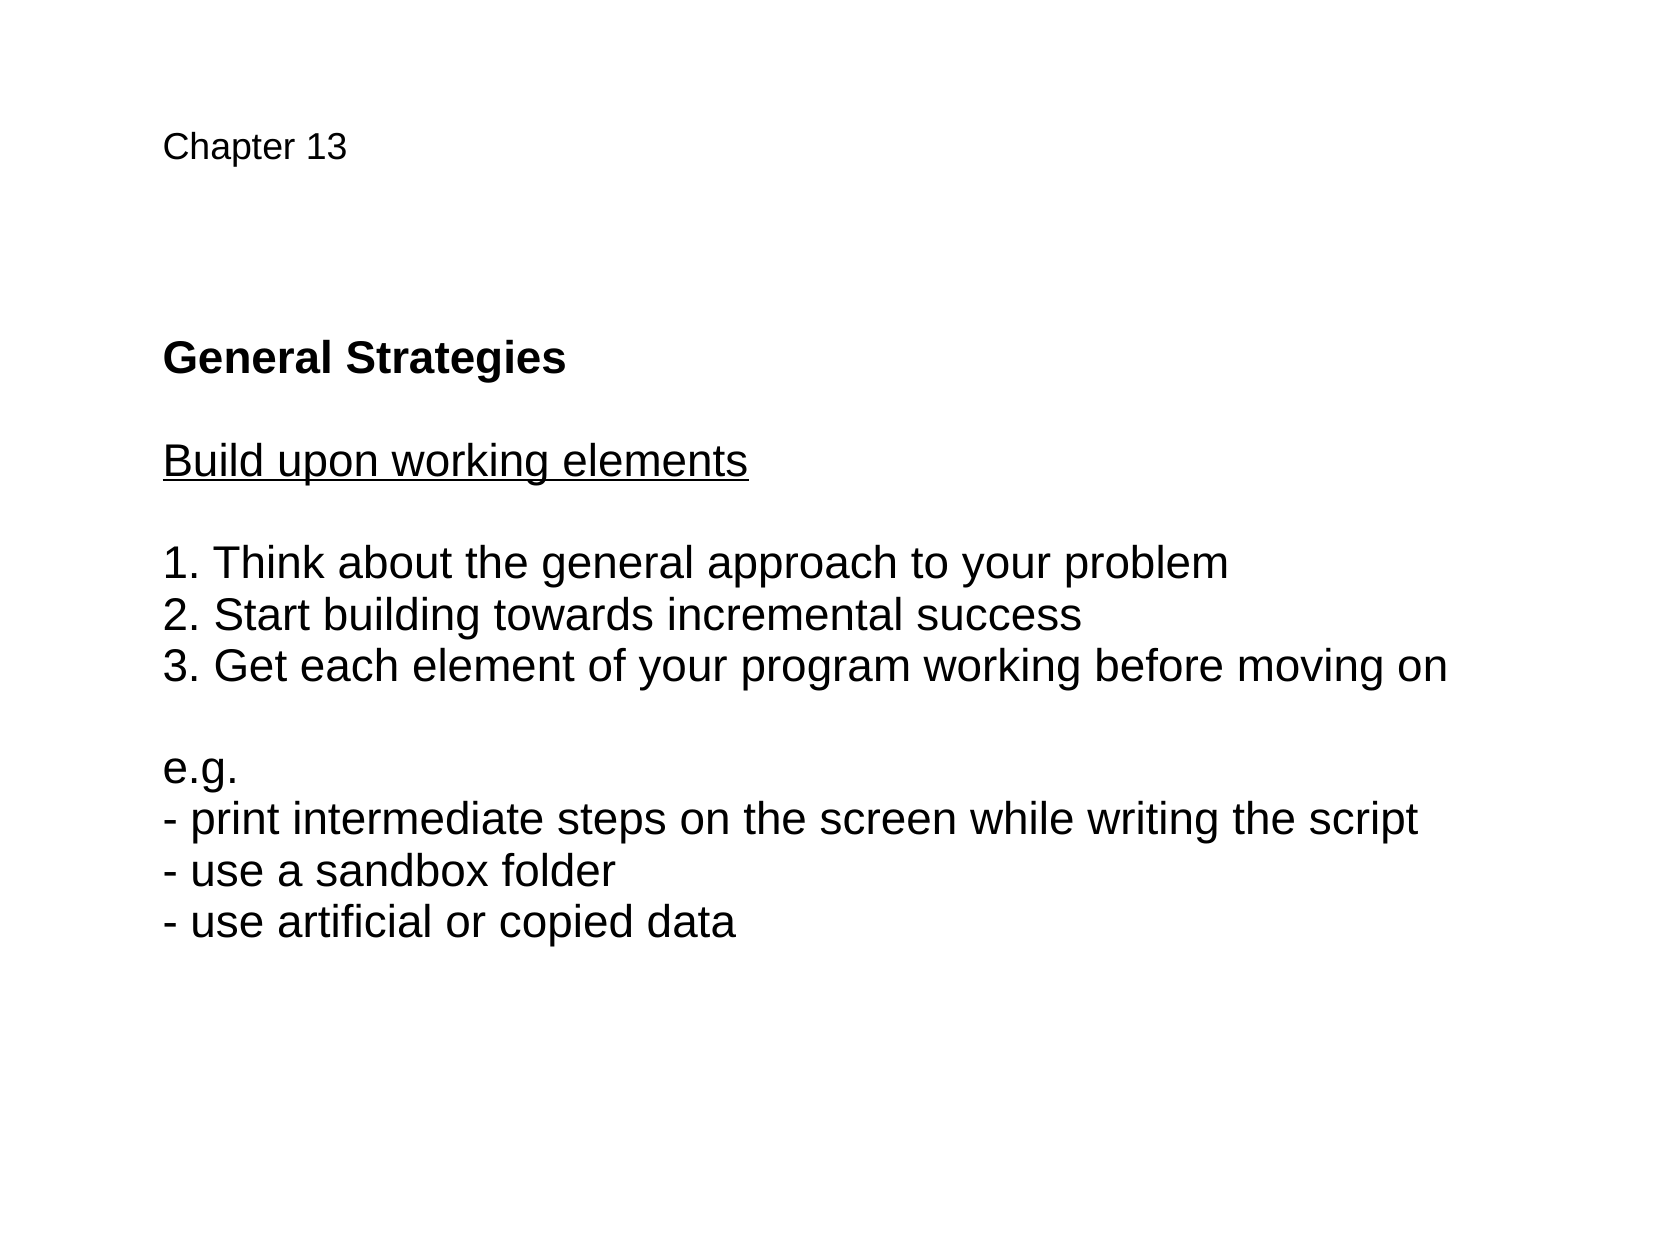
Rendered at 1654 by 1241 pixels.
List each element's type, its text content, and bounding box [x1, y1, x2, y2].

text_box Chapter 13 [147, 118, 384, 175]
text_box General Strategies Build upon working elements 1. Think about the general approach to your problem 2. Start building towards incremental success 3. Get each element of your program working before moving on e.g. - print intermediate steps on the screen while writing the script - use a sandbox folder - use artificial or copied data [147, 324, 1565, 1007]
